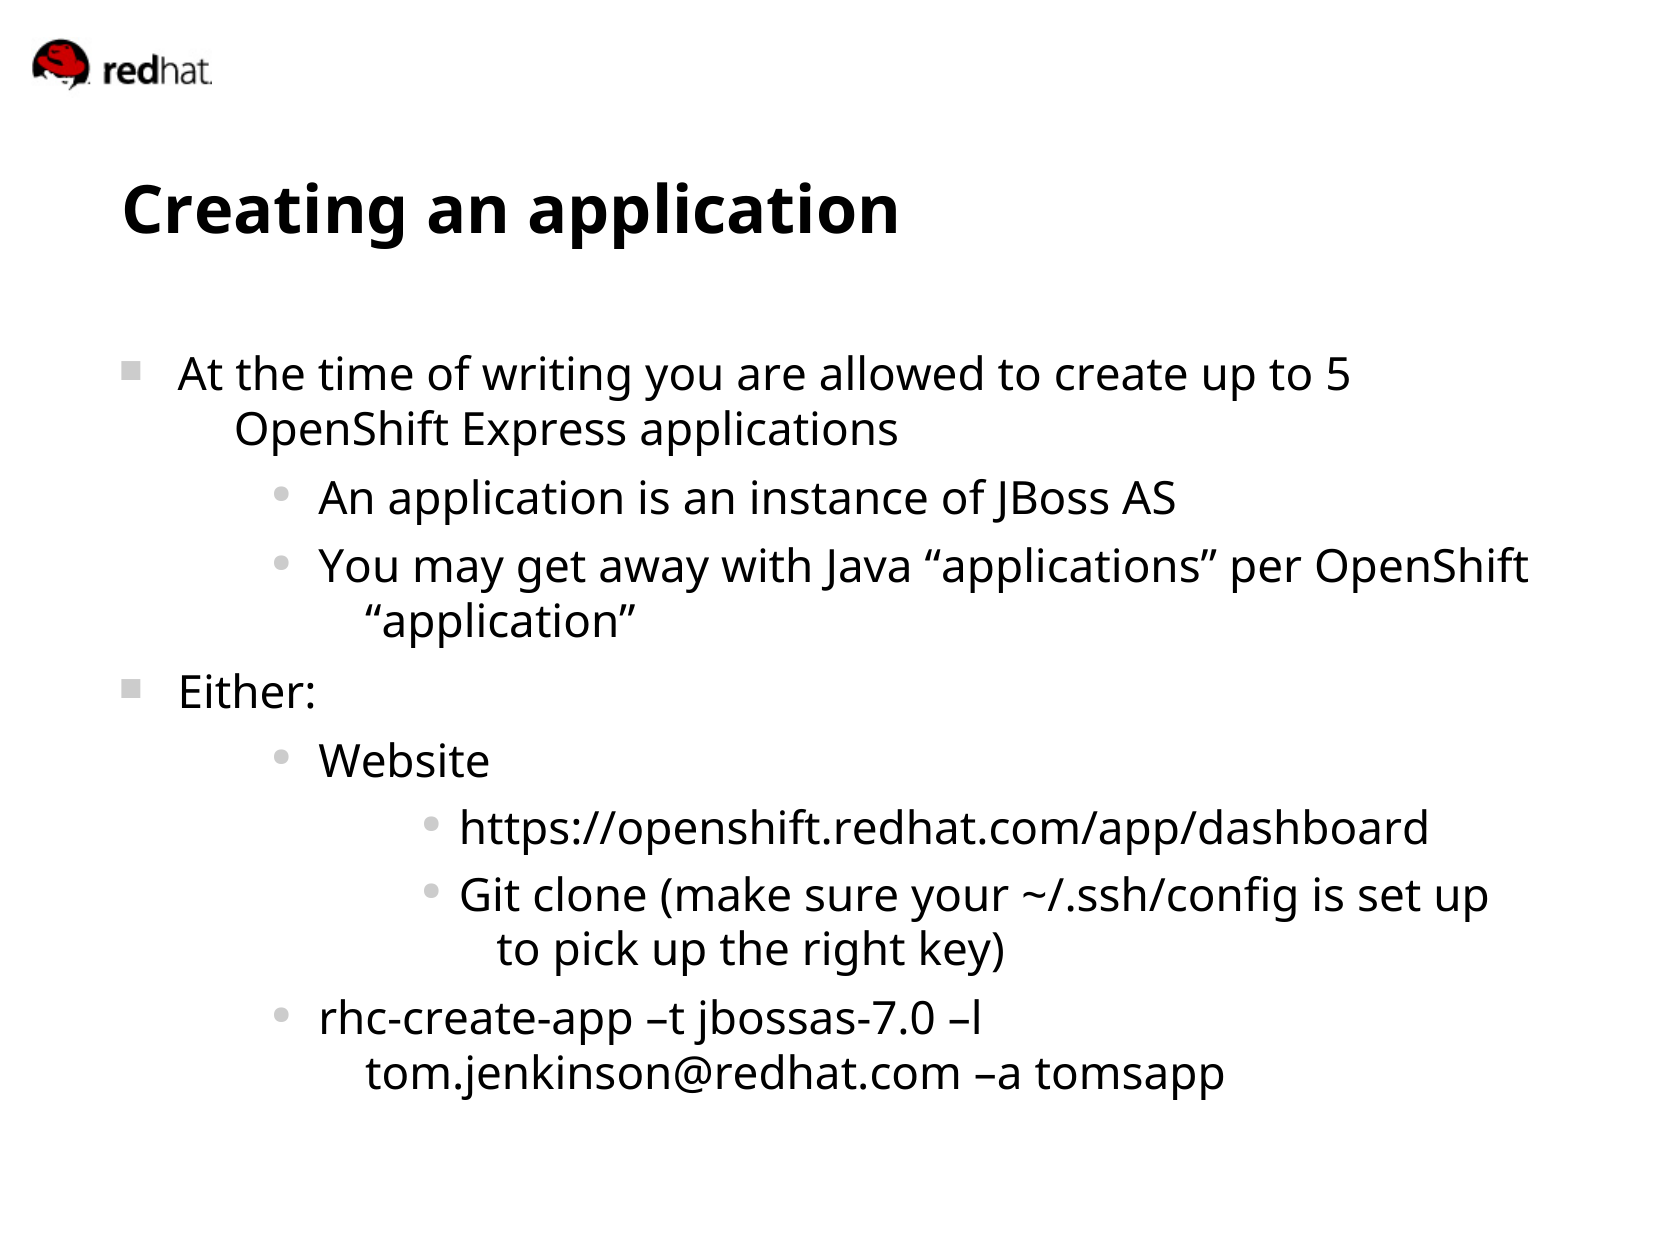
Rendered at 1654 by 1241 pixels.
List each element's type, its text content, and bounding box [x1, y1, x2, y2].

title Creating an application [121, 102, 1534, 310]
list At the time of writing you are allowed to create up to 5 OpenShift Express applications An application is an instance of JBoss AS You may get away with Java “applications” per OpenShift “application” Either: Website https://openshift.redhat.com/app/dashboard Git clone (make sure your ~/.ssh/config is set up to pick up the right key) rhc-create-app –t jbossas-7.0 –l tom.jenkinson@redhat.com –a tomsapp [121, 344, 1534, 1127]
